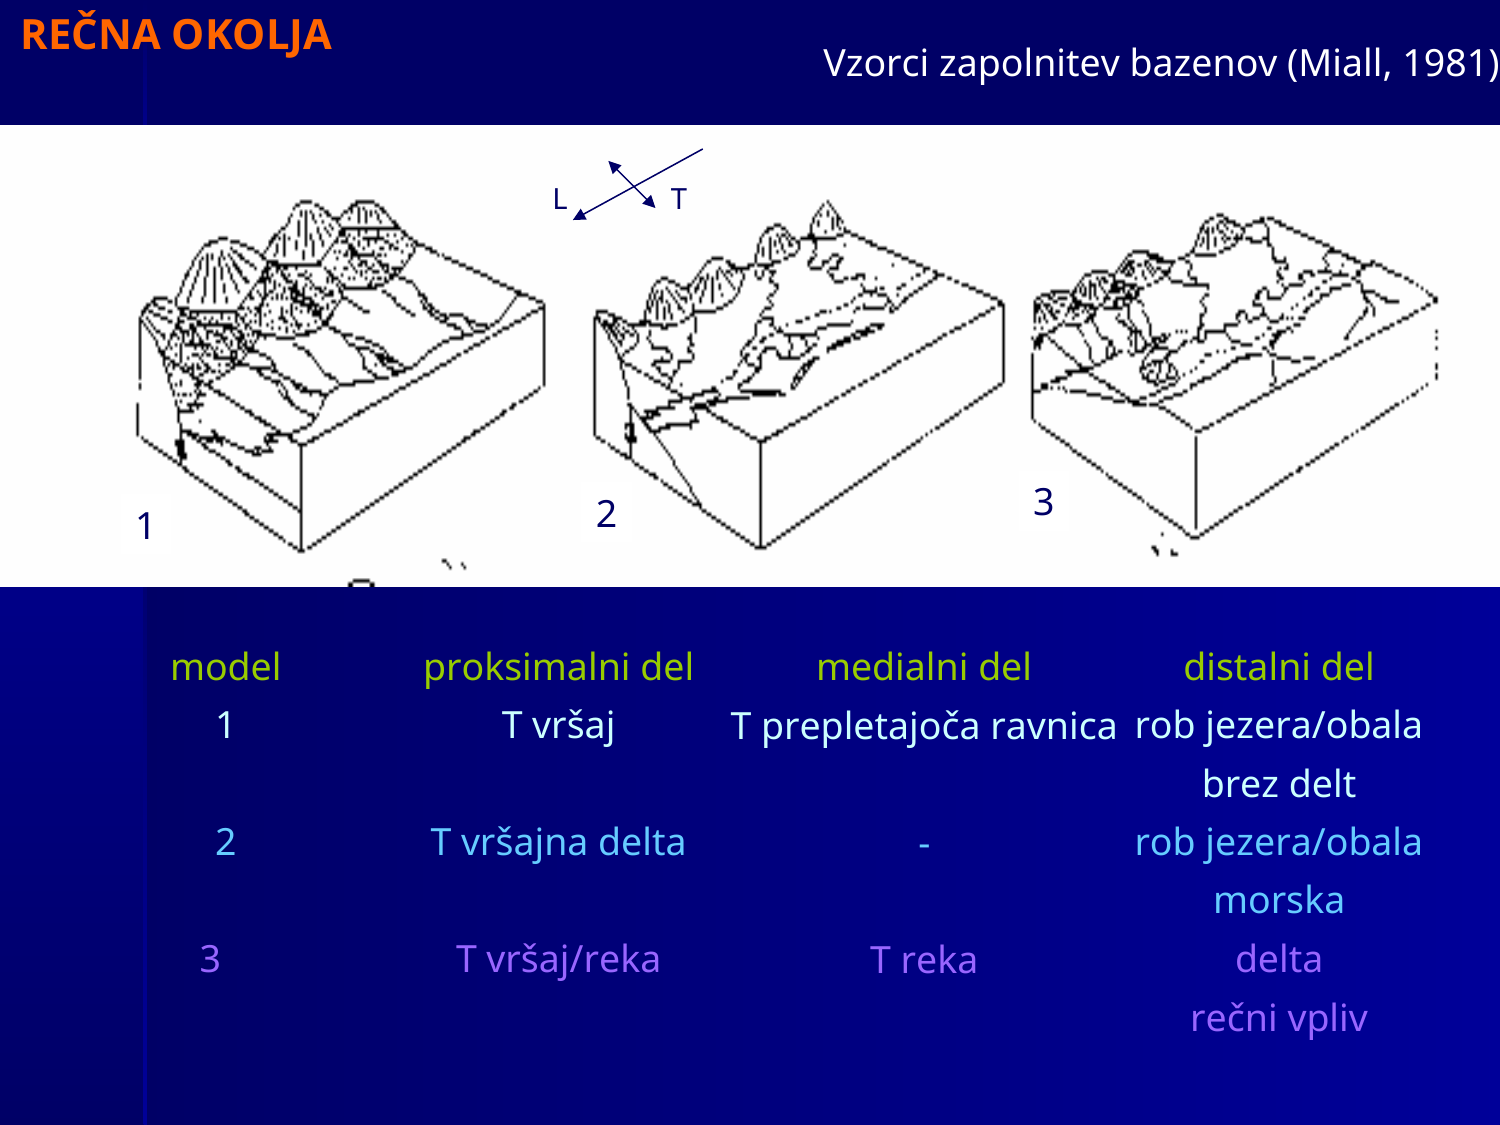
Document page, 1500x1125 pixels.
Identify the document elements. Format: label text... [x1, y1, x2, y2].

text_box Vzorci zapolnitev bazenov (Miall, 1981) [808, 30, 1500, 92]
text_box 1 [120, 493, 172, 555]
text_box REČNA OKOLJA [6, 0, 348, 66]
text_box 3 [1018, 470, 1070, 531]
text_box model 1 2 3 [135, 621, 316, 1047]
picture [0, 125, 1500, 587]
text_box L [537, 172, 583, 224]
text_box proksimalni del T vršaj T vršajna delta T vršaj/reka [408, 621, 710, 1047]
text_box medialni del T prepletajoča ravnica - T reka [715, 622, 1133, 989]
text_box 2 [581, 482, 633, 543]
text_box distalni del rob jezera/obala brez delt rob jezera/obala morska delta rečni vpliv [1119, 621, 1439, 1047]
text_box T [656, 172, 702, 224]
